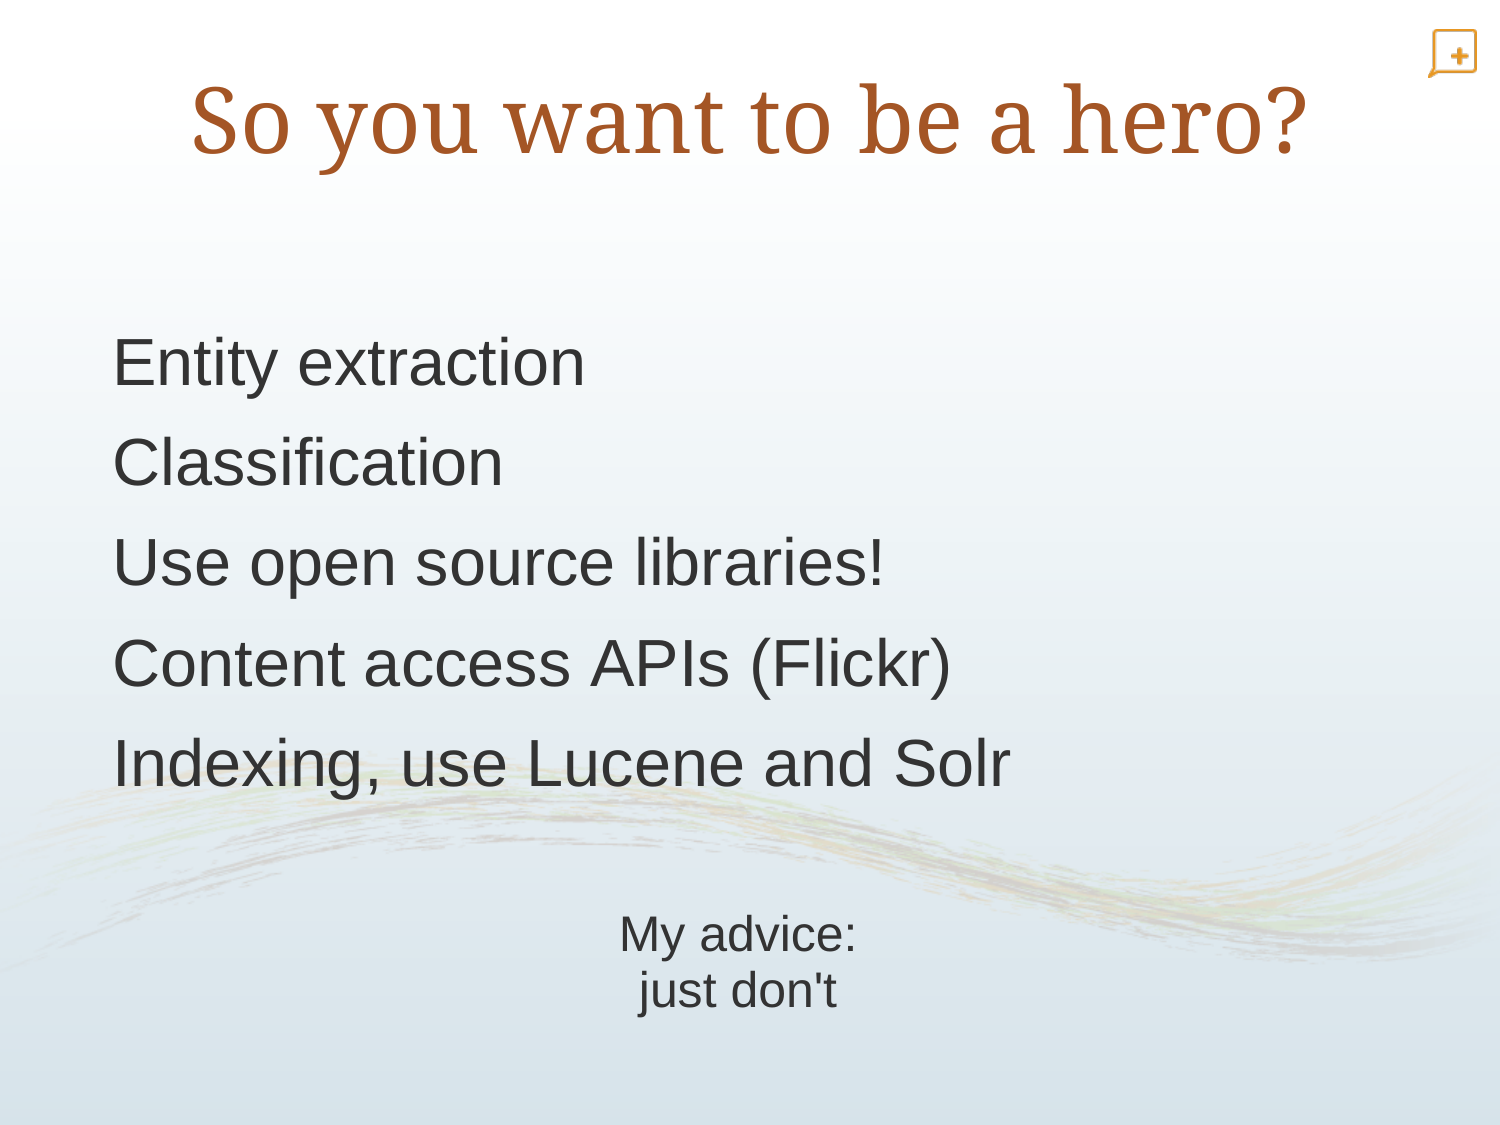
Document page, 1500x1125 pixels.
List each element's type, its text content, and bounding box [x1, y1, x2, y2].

list Entity extraction Classification Use open source libraries! Content access APIs (Flickr) Indexing, use Lucene and Solr [112, 324, 1388, 1034]
text_box My advice: just don't [413, 898, 1063, 1026]
title So you want to be a hero? [112, 0, 1388, 244]
picture [0, 0, 1500, 1125]
